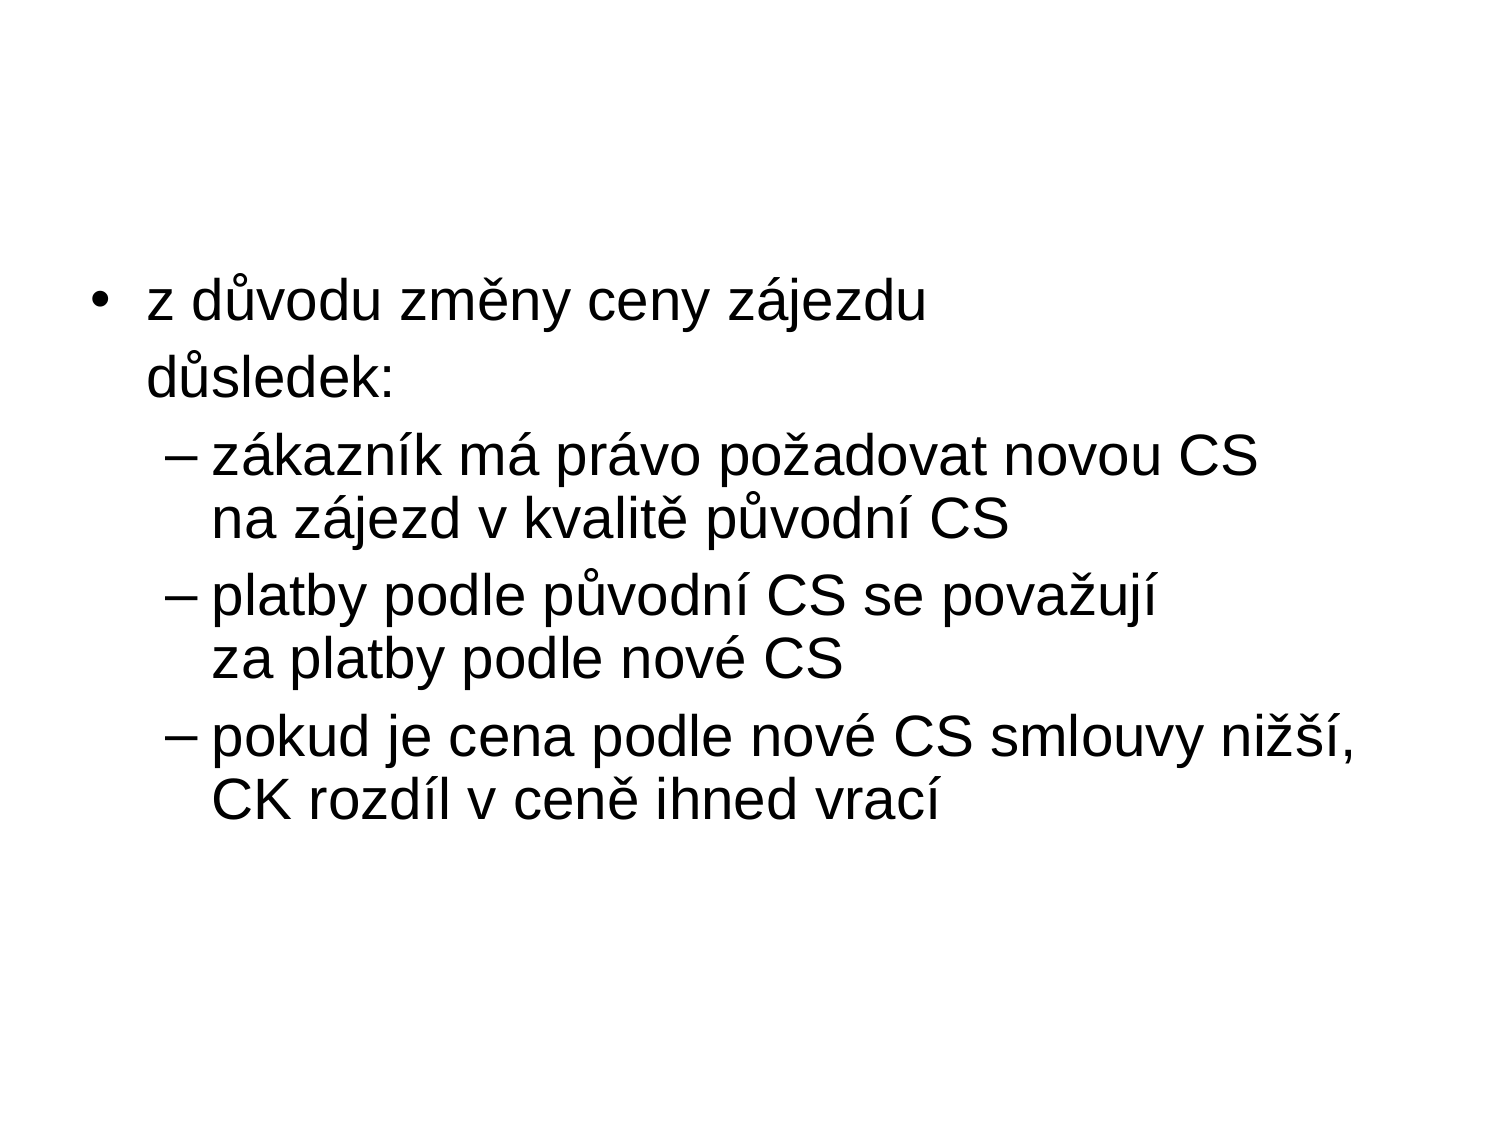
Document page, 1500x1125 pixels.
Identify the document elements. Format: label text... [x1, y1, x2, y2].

list z důvodu změny ceny zájezdu důsledek: zákazník má právo požadovat novou CS na zájezd v kvalitě původní CS platby podle původní CS se považují za platby podle nové CS pokud je cena podle nové CS smlouvy nižší, CK rozdíl v ceně ihned vrací [75, 262, 1426, 1006]
